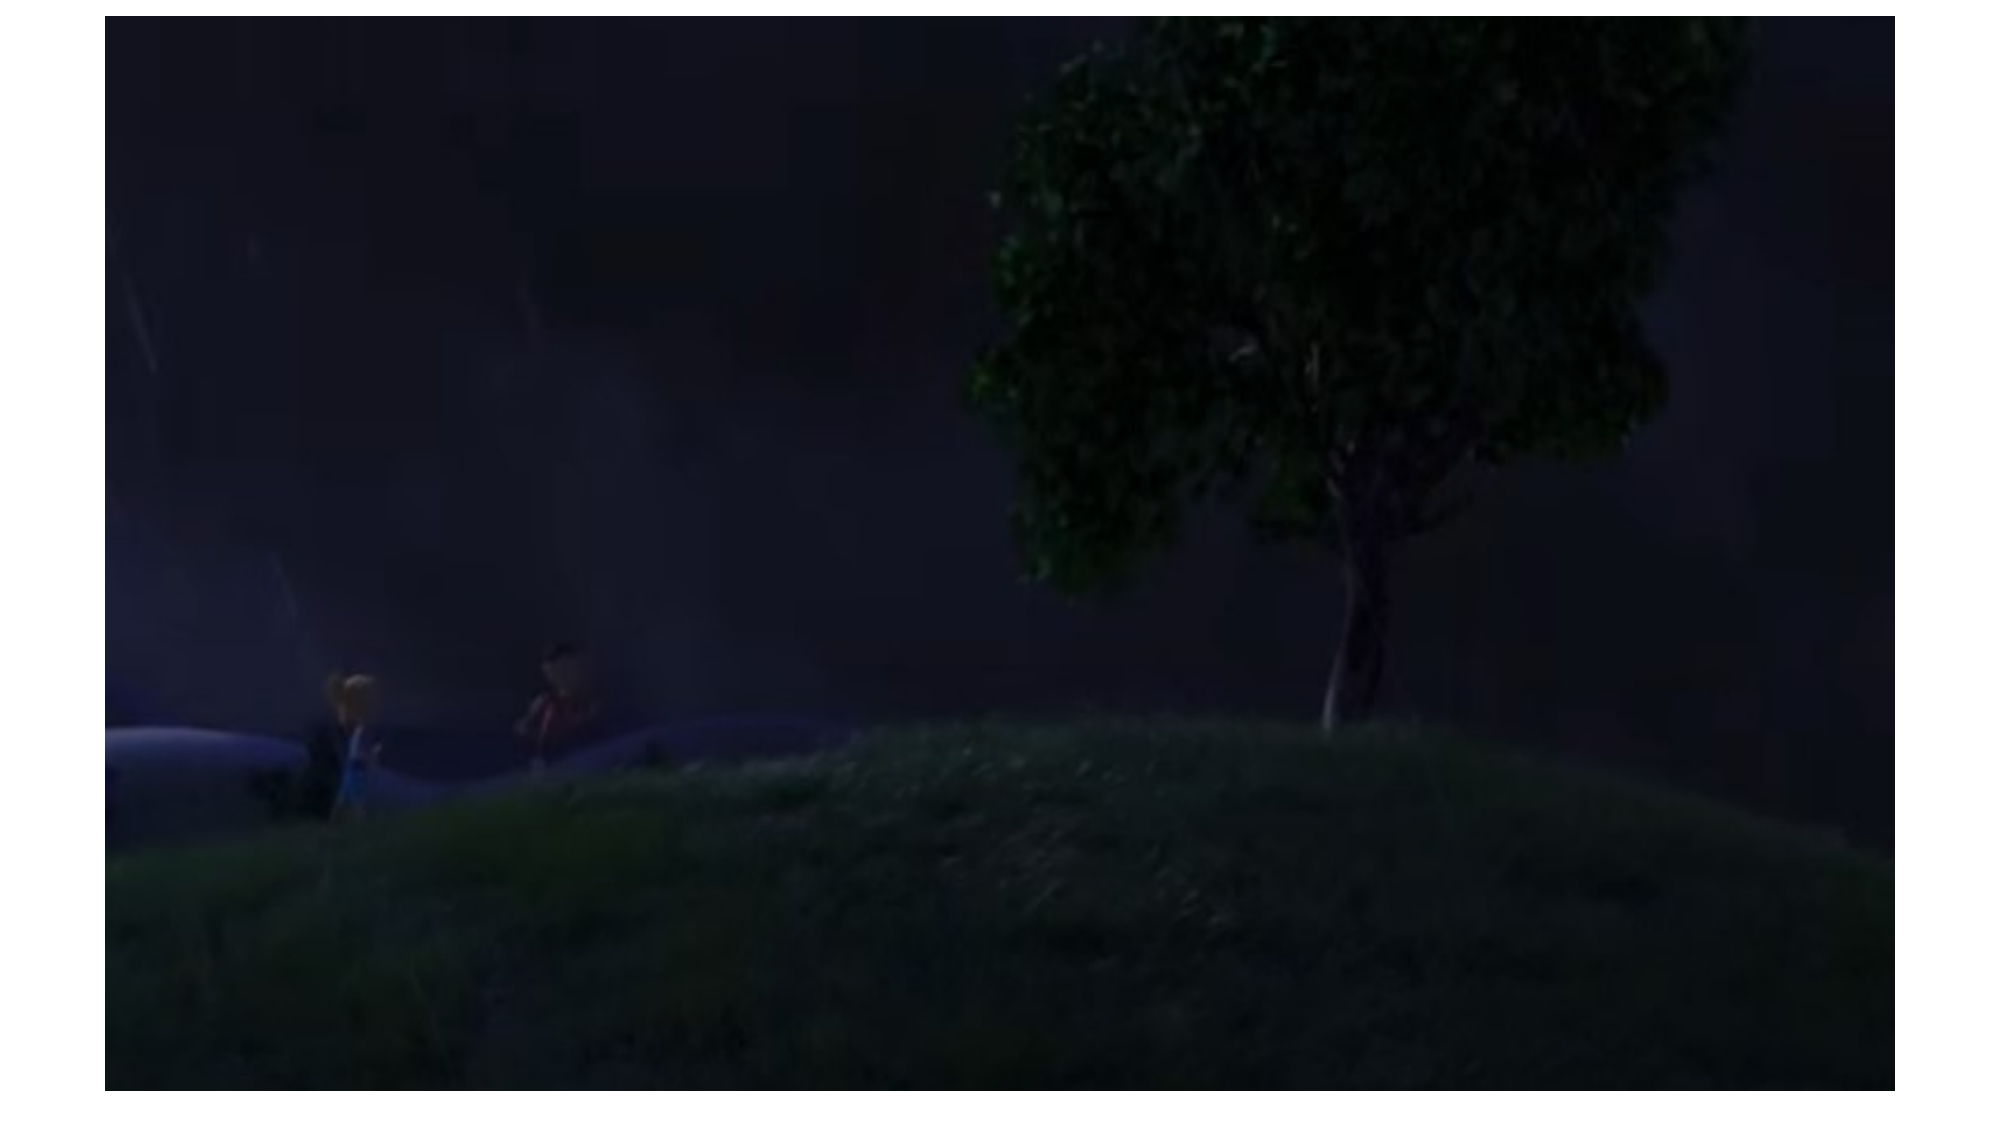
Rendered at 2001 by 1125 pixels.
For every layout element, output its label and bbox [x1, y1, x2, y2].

picture [105, 16, 1895, 1091]
